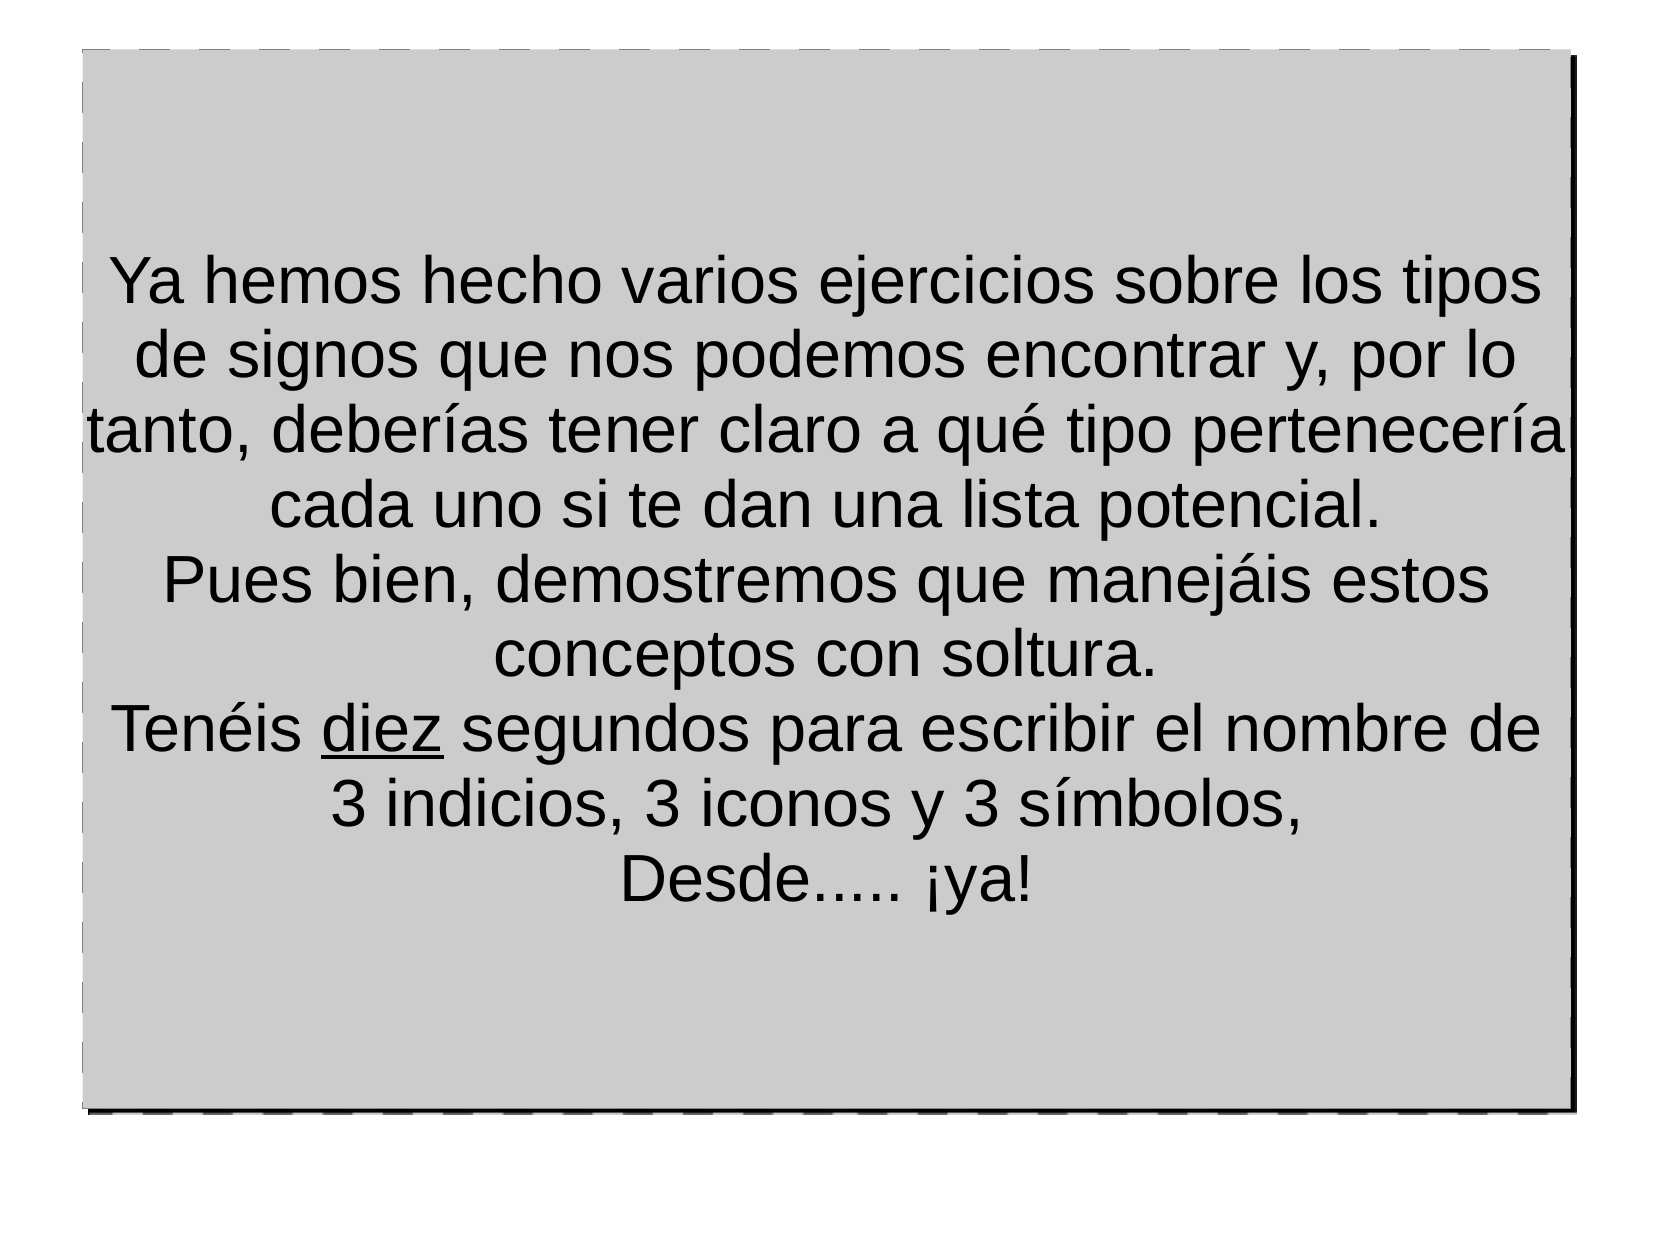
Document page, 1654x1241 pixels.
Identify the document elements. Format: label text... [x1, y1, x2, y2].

subtitle Ya hemos hecho varios ejercicios sobre los tipos de signos que nos podemos encontrar y, por lo tanto, deberías tener claro a qué tipo pertenecería cada uno si te dan una lista potencial. Pues bien, demostremos que manejáis estos conceptos con soltura. Tenéis diez segundos para escribir el nombre de 3 indicios, 3 iconos y 3 símbolos, Desde..... ¡ya! [82, 49, 1571, 1109]
